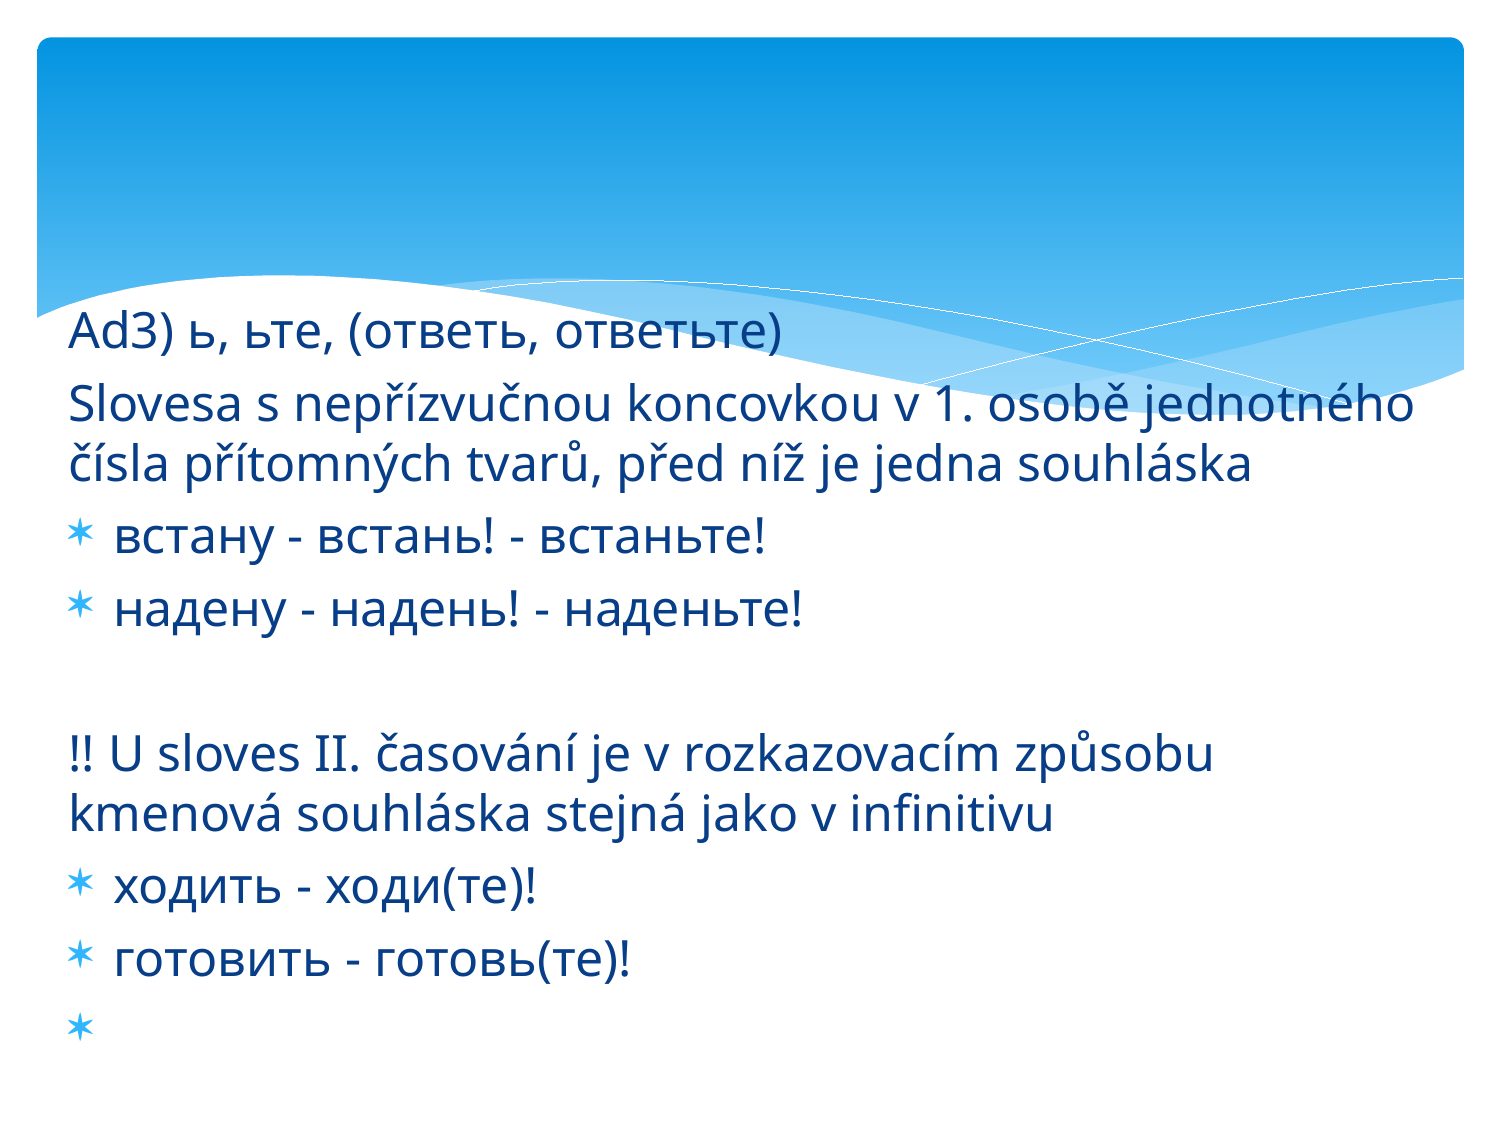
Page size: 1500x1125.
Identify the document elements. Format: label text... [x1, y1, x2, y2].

list Ad3) ь, ьте, (ответь, ответьте) Slovesa s nepřízvučnou koncovkou v 1. osobě jednotného čísla přítomných tvarů, před níž je jedna souhláska встану - встань! - встаньте! надену - надень! - наденьте! !! U sloves II. časování je v rozkazovacím způsobu kmenová souhláska stejná jako v infinitivu ходить - ходи(те)! готовить - готовь(те)! [53, 290, 1447, 1005]
